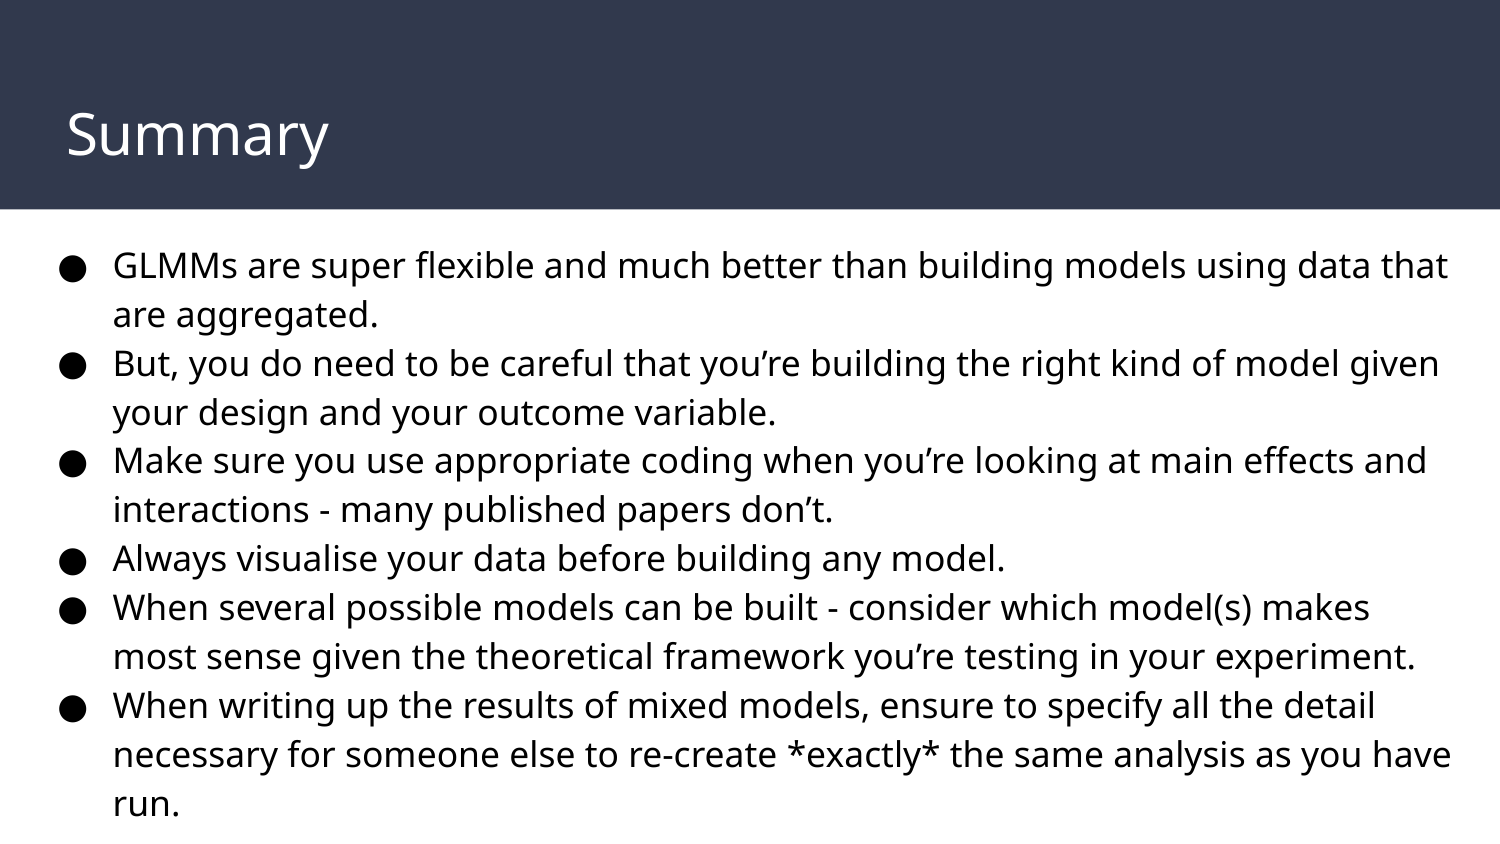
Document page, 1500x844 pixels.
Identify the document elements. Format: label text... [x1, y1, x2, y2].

text_box GLMMs are super flexible and much better than building models using data that are aggregated. But, you do need to be careful that you’re building the right kind of model given your design and your outcome variable. Make sure you use appropriate coding when you’re looking at main effects and interactions - many published papers don’t. Always visualise your data before building any model. When several possible models can be built - consider which model(s) makes most sense given the theoretical framework you’re testing in your experiment. When writing up the results of mixed models, ensure to specify all the detail necessary for someone else to re-create *exactly* the same analysis as you have run. [22, 221, 1474, 821]
title Summary [51, 82, 1449, 185]
